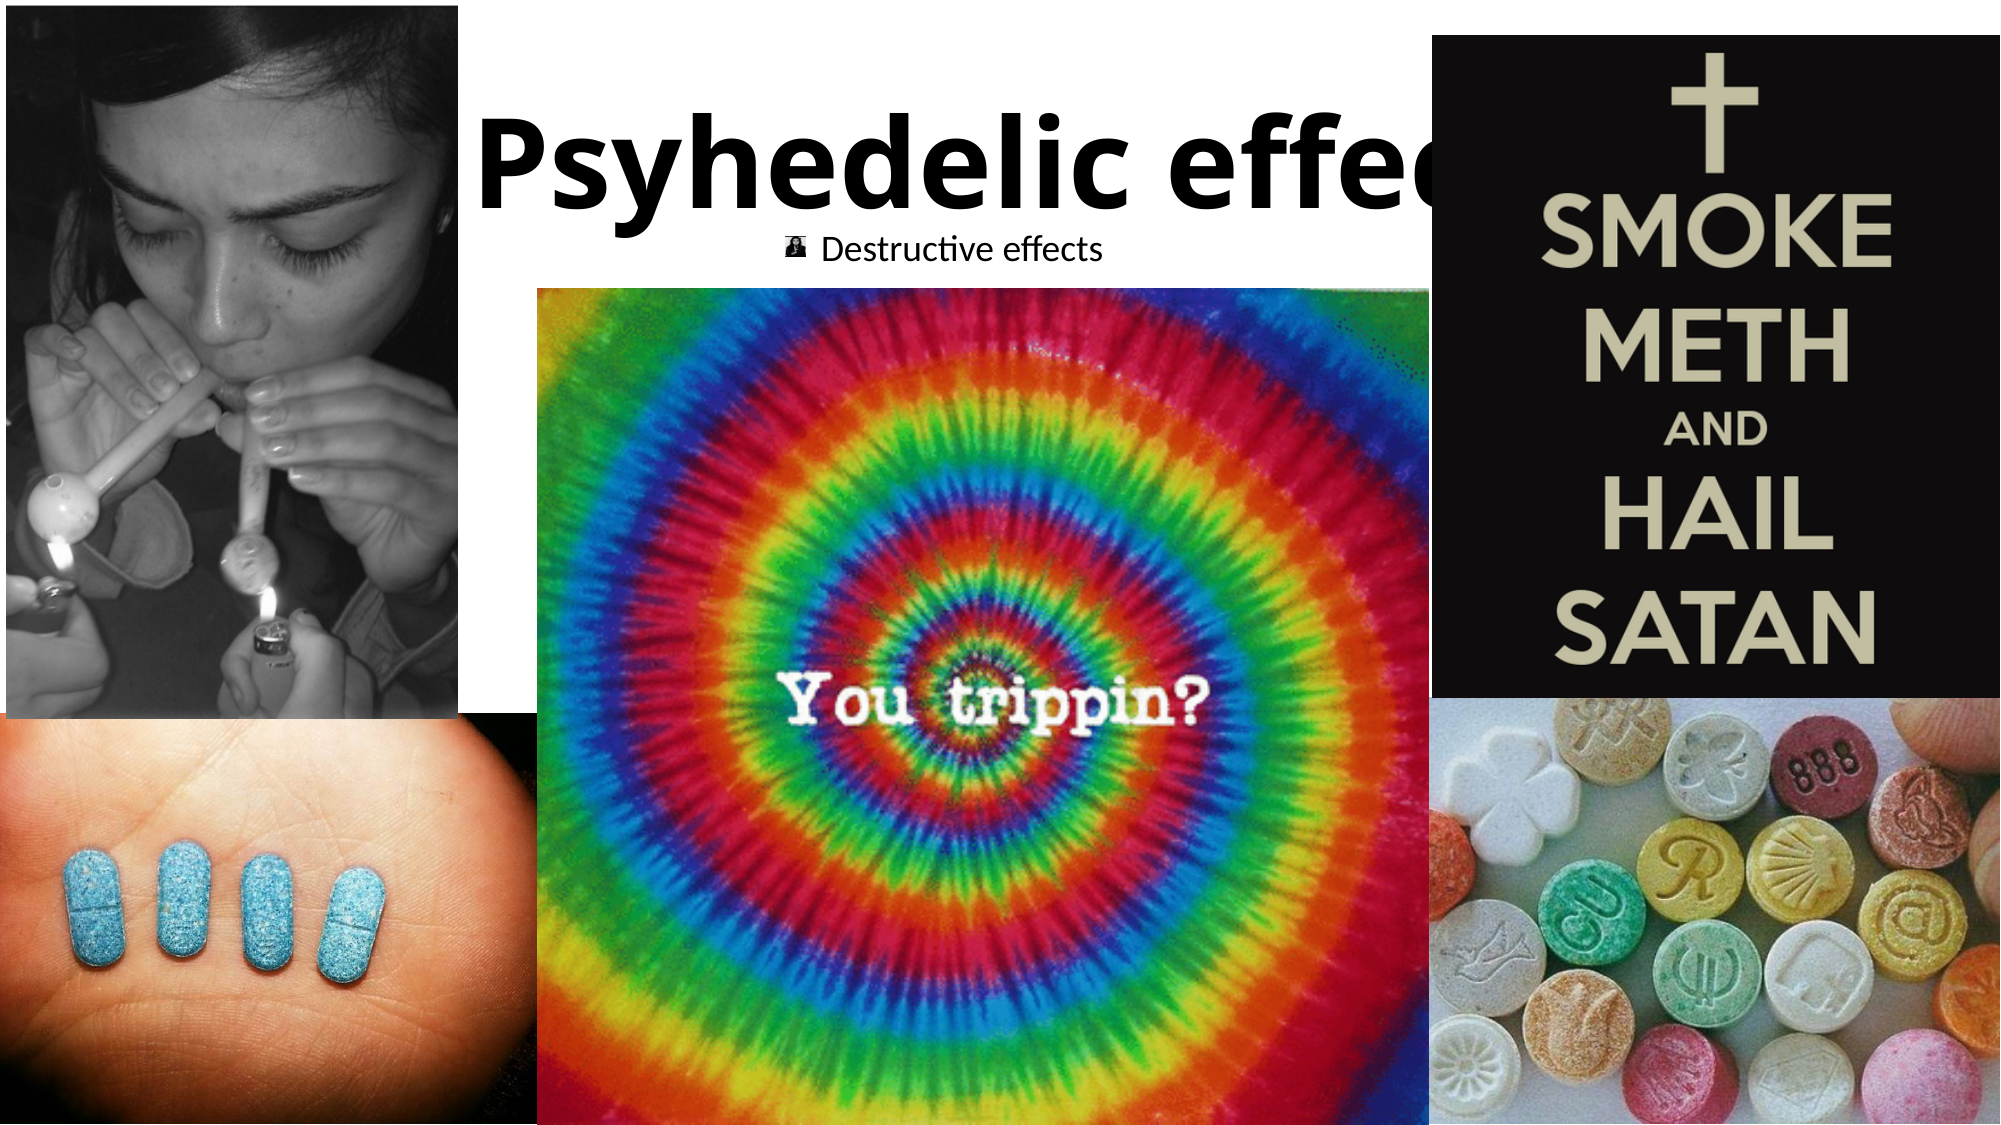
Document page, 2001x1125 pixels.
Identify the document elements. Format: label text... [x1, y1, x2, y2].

title Psyhedelic effect [458, 59, 1432, 278]
picture [785, 236, 806, 257]
text_box Destructive effects [770, 216, 1119, 277]
picture [0, 5, 2000, 1125]
